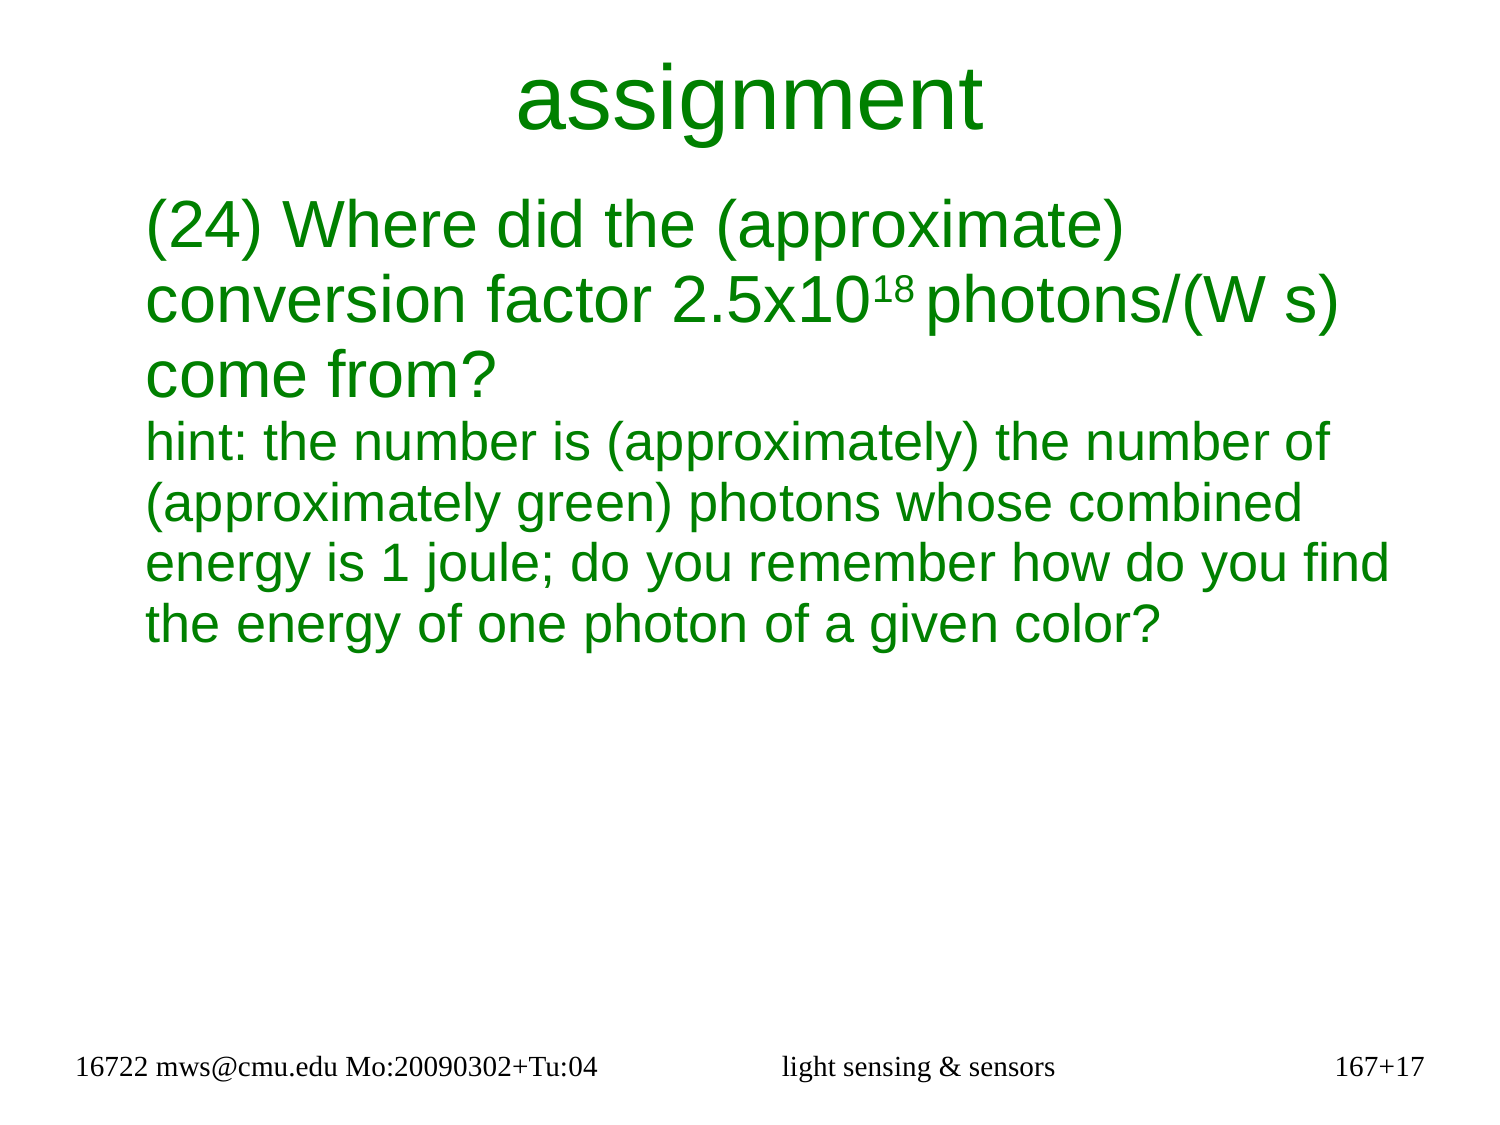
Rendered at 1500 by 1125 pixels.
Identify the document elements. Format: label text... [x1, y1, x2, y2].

title assignment [75, 44, 1425, 151]
list (24) Where did the (approximate) conversion factor 2.5x1018 photons/(W s) come from? hint: the number is (approximately) the number of (approximately green) photons whose combined energy is 1 joule; do you remember how do you find the energy of one photon of a given color? [75, 187, 1425, 1006]
